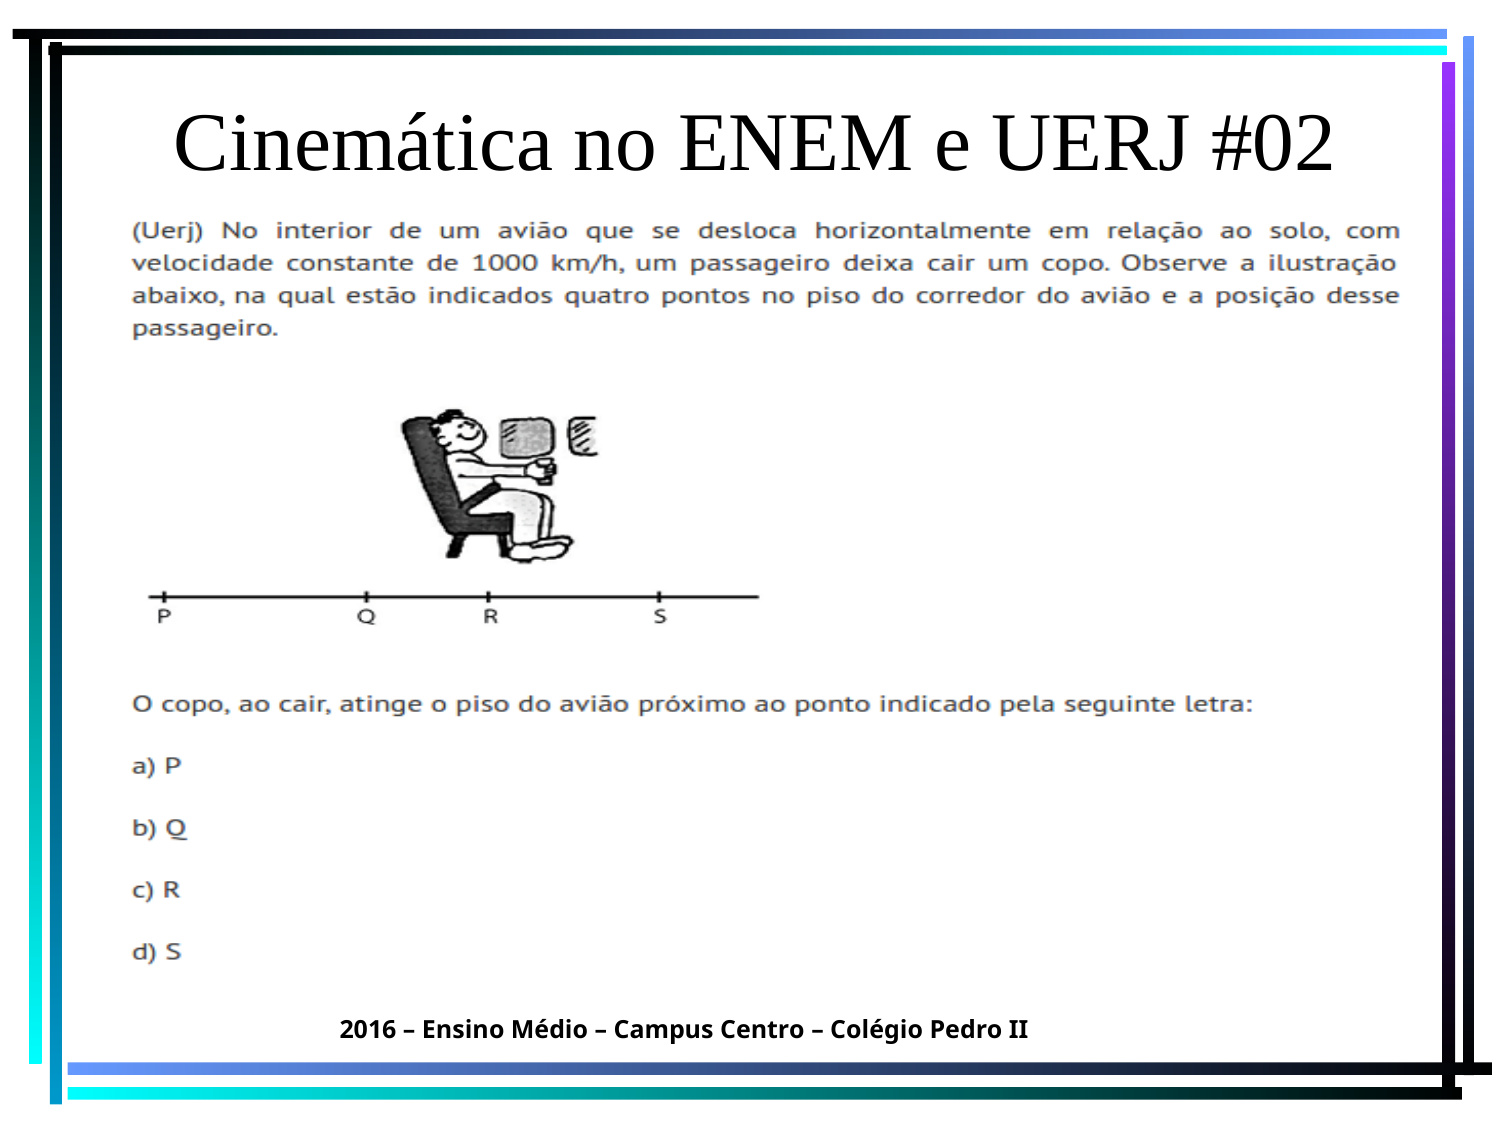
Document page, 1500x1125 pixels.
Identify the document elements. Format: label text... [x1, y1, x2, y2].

picture [0, 0, 1500, 1125]
title Cinemática no ENEM e UERJ #02 [118, 88, 1394, 206]
text_box 2016 – Ensino Médio – Campus Centro – Colégio Pedro II [324, 1003, 1045, 1054]
